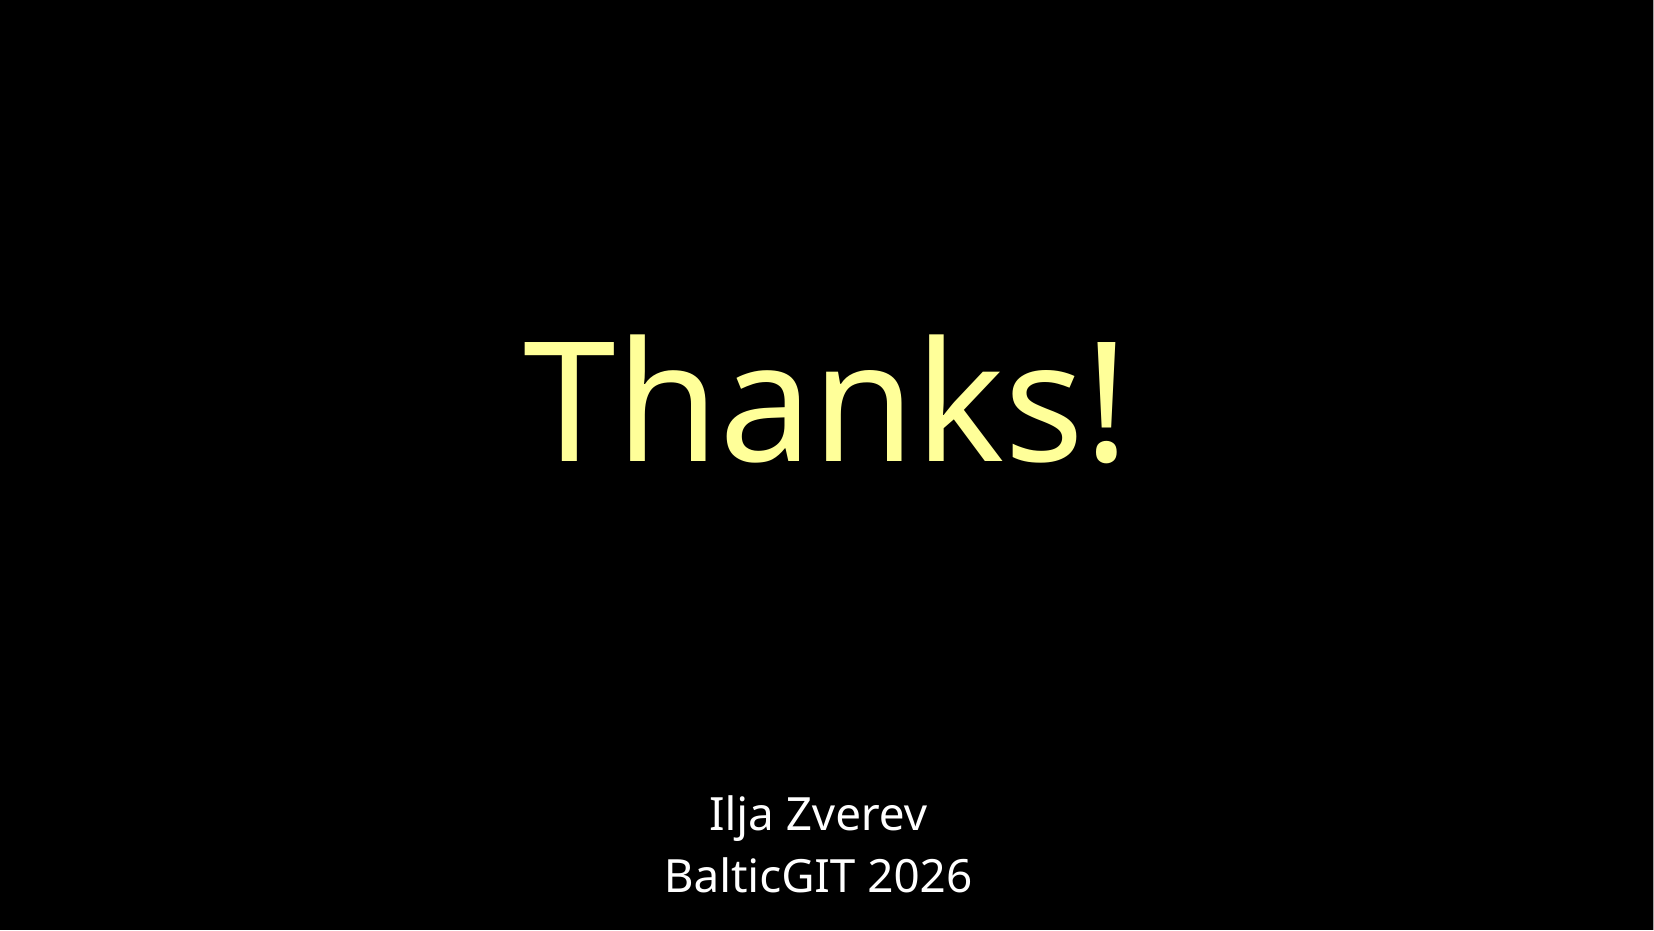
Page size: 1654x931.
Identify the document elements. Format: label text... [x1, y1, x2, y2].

text_box Ilja Zverev BalticGIT 2026 [649, 773, 1005, 897]
subtitle Thanks! [82, 37, 1571, 758]
